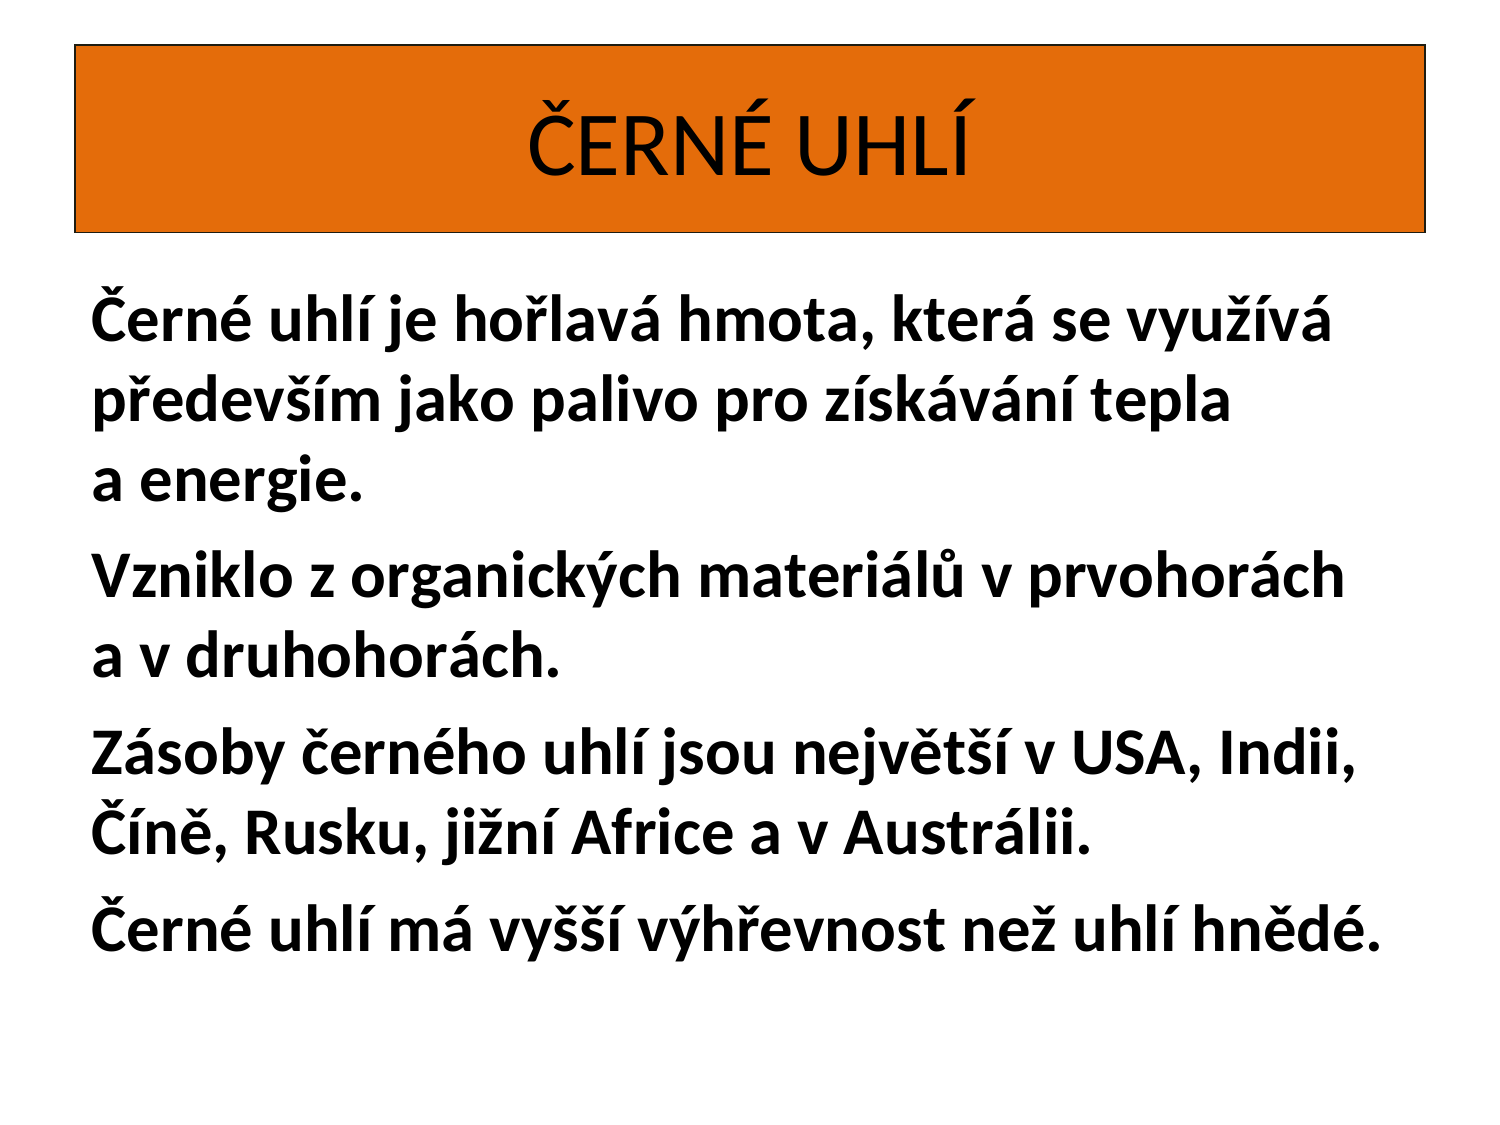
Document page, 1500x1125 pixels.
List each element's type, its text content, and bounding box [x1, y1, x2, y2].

text_box Černé uhlí je hořlavá hmota, která se využívá především jako palivo pro získávání tepla a energie. Vzniklo z organických materiálů v prvohorách a v druhohorách. Zásoby černého uhlí jsou největší v USA, Indii, Číně, Rusku, jižní Africe a v Austrálii. Černé uhlí má vyšší výhřevnost než uhlí hnědé. [76, 267, 1427, 1052]
text_box ČERNÉ UHLÍ [75, 45, 1426, 233]
